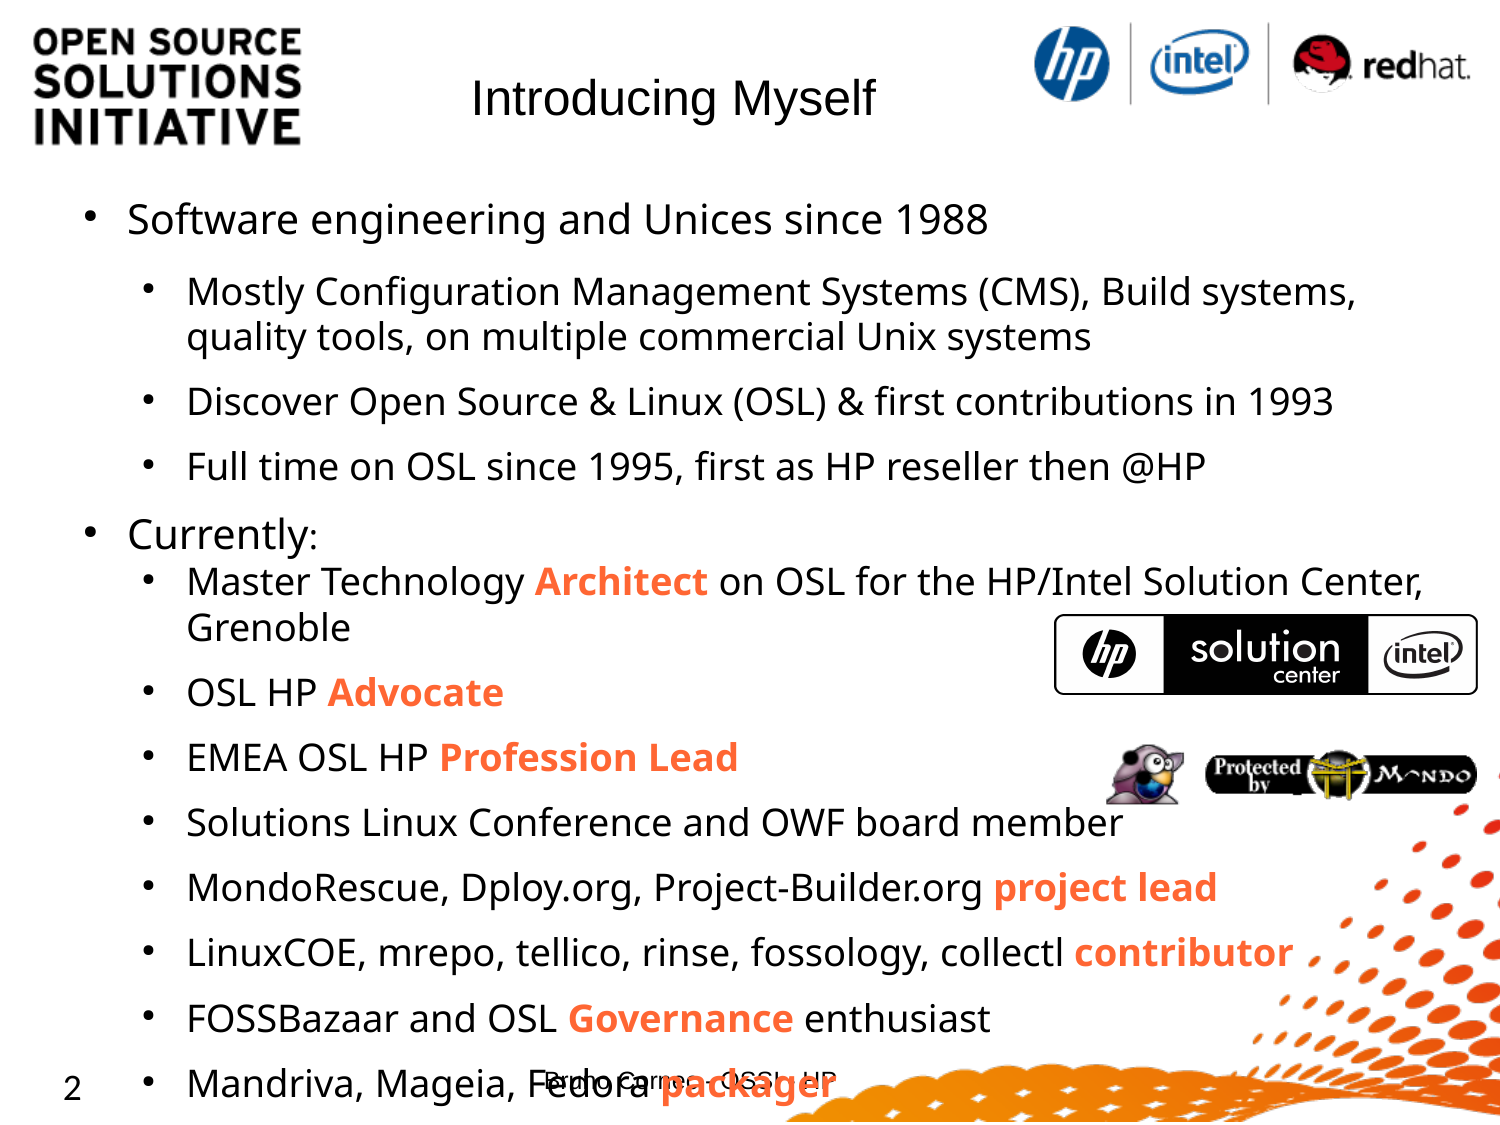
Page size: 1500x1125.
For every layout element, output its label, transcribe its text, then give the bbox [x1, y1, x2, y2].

list Software engineering and Unices since 1988 Mostly Configuration Management Systems (CMS), Build systems, quality tools, on multiple commercial Unix systems Discover Open Source & Linux (OSL) & first contributions in 1993 Full time on OSL since 1995, first as HP reseller then @HP Currently: Master Technology Architect on OSL for the HP/Intel Solution Center, Grenoble OSL HP Advocate EMEA OSL HP Profession Lead Solutions Linux Conference and OWF board member MondoRescue, Dploy.org, Project-Builder.org project lead LinuxCOE, mrepo, tellico, rinse, fossology, collectl contributor FOSSBazaar and OSL Governance enthusiast Mandriva, Mageia, Fedora packager [53, 185, 1490, 1115]
picture [0, 0, 1500, 1122]
title Introducing Myself [50, 58, 1297, 159]
